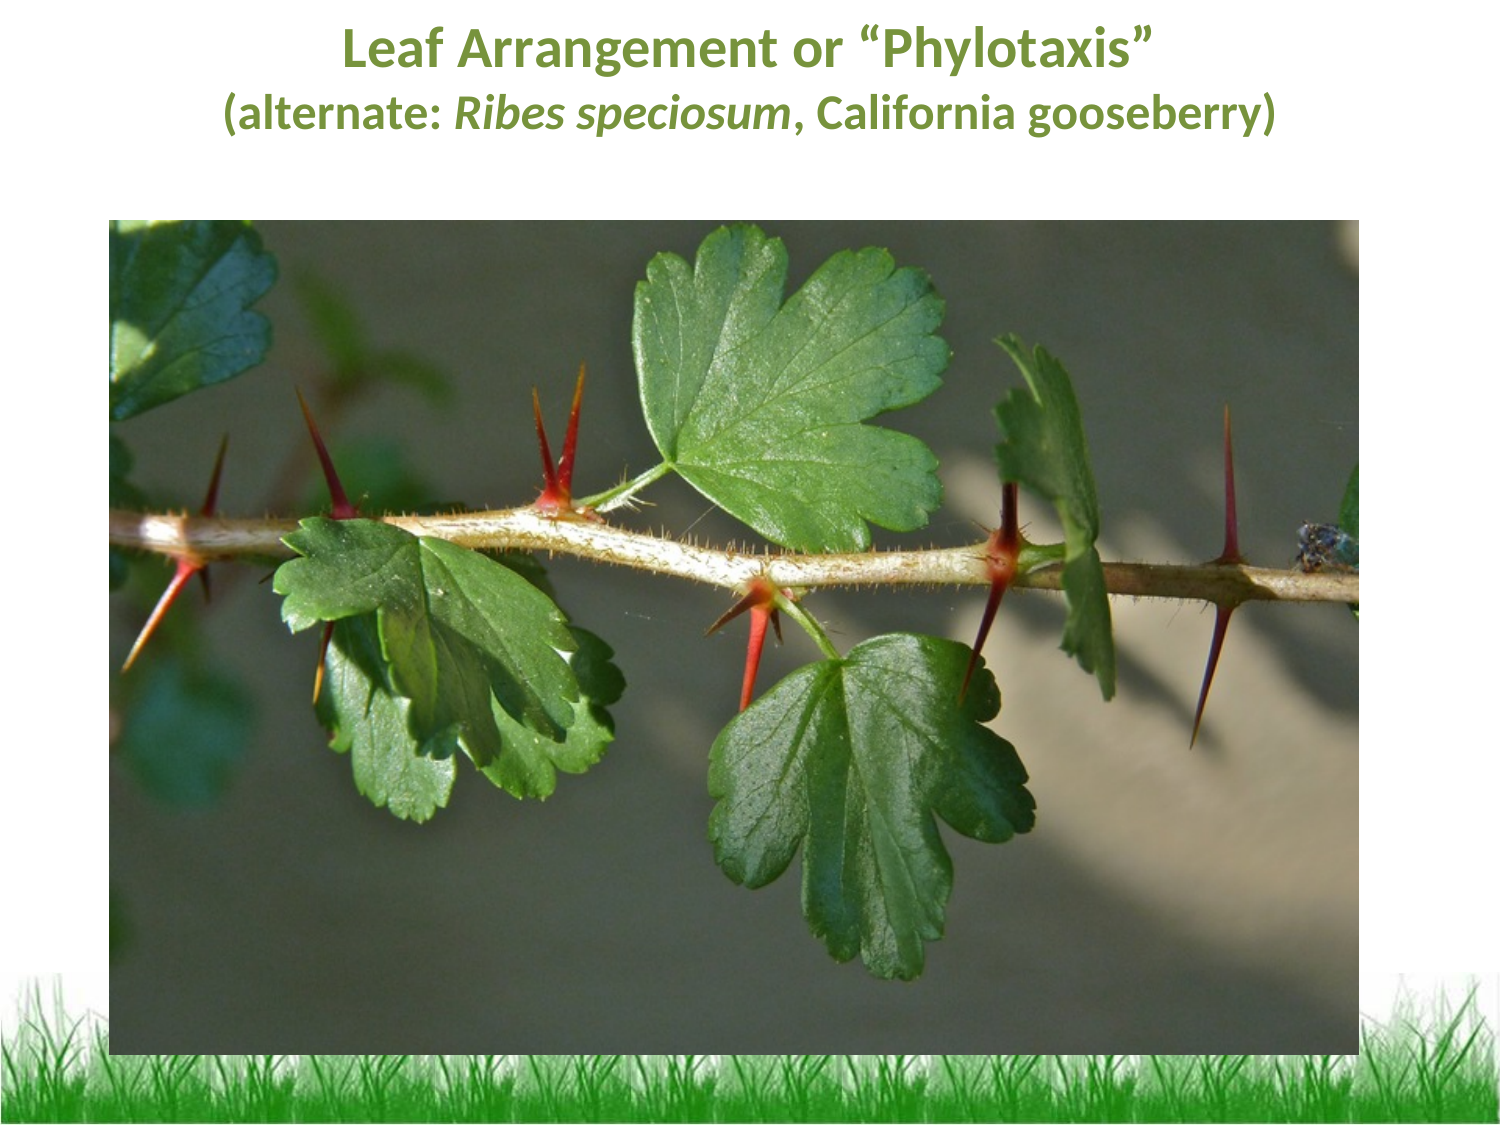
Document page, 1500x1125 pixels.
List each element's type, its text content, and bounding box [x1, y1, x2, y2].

title Leaf Arrangement or “Phylotaxis” (alternate: Ribes speciosum, California gooseberry) [75, 0, 1425, 150]
picture [0, 220, 1500, 1125]
